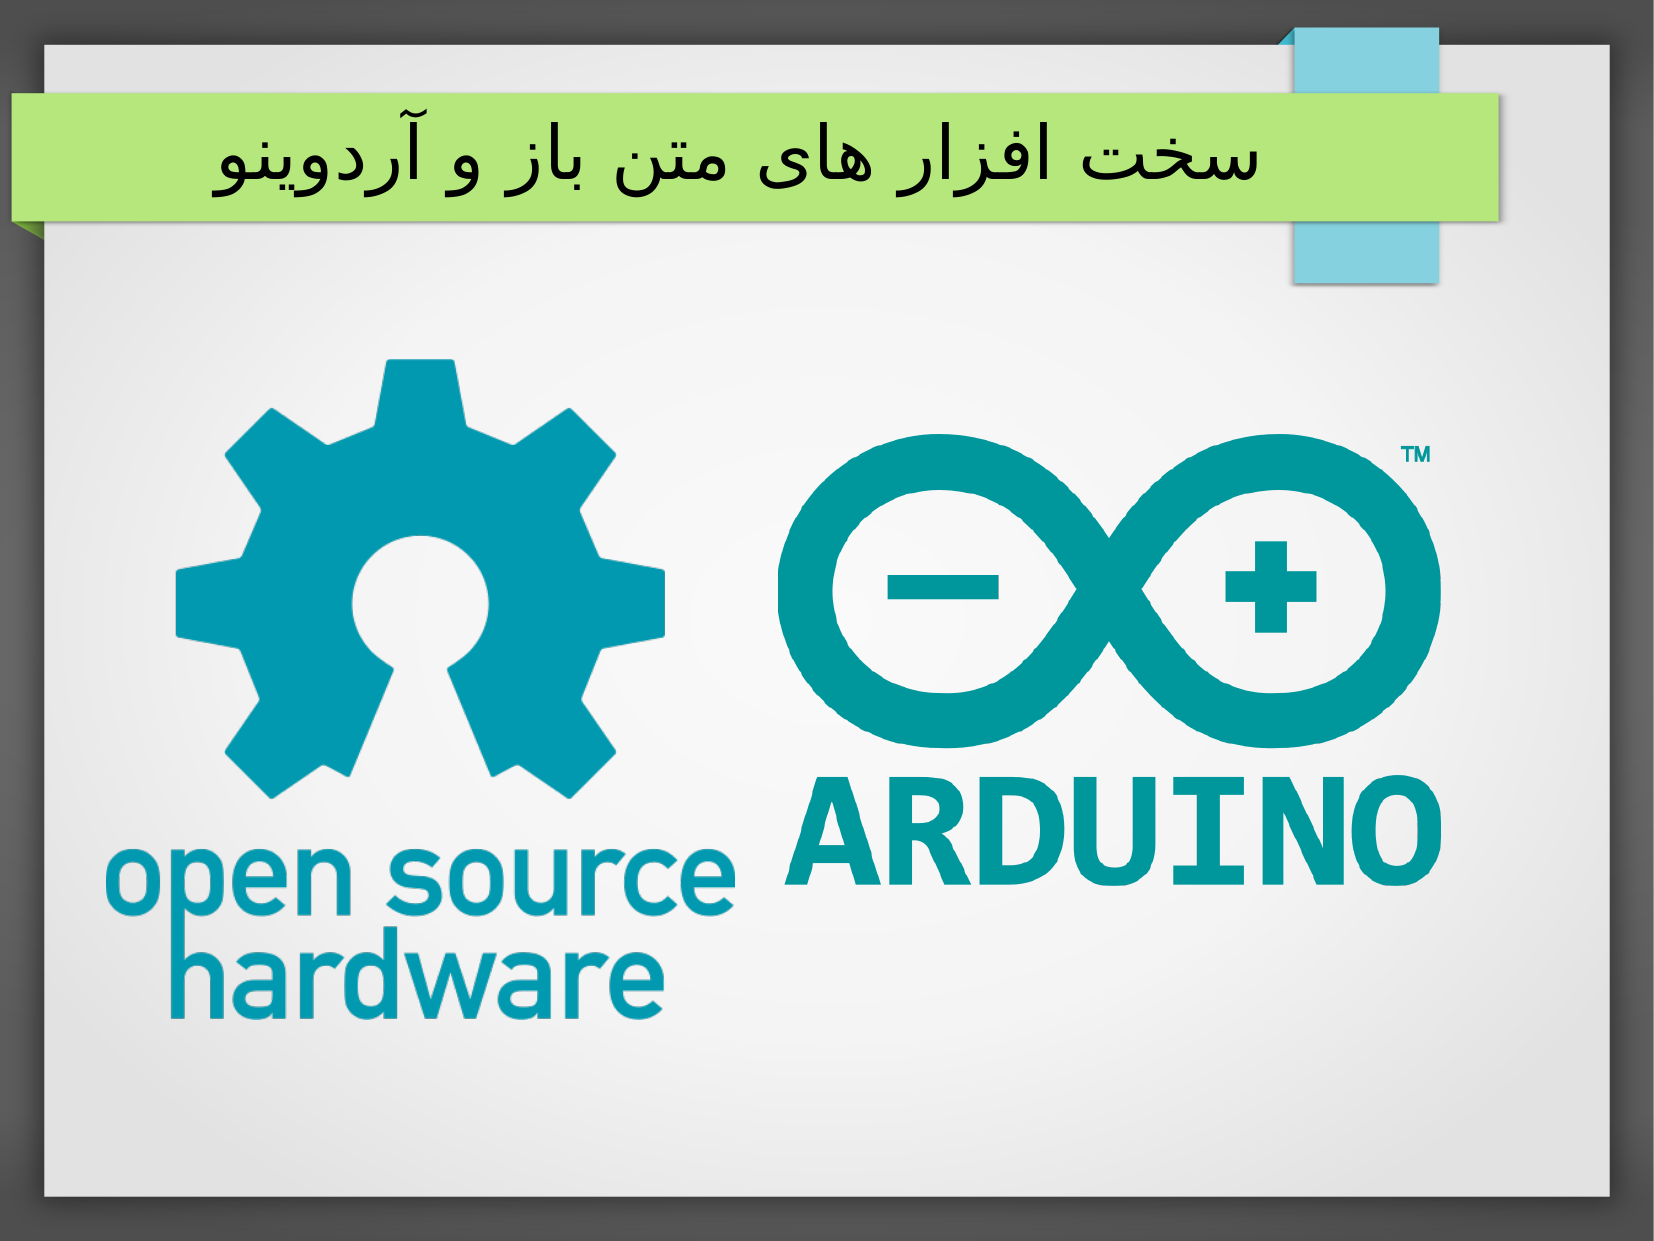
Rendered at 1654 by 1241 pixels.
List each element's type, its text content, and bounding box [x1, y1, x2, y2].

title سخت افزار های متن باز و آردوینو [82, 94, 1264, 213]
picture [0, 0, 1654, 1241]
